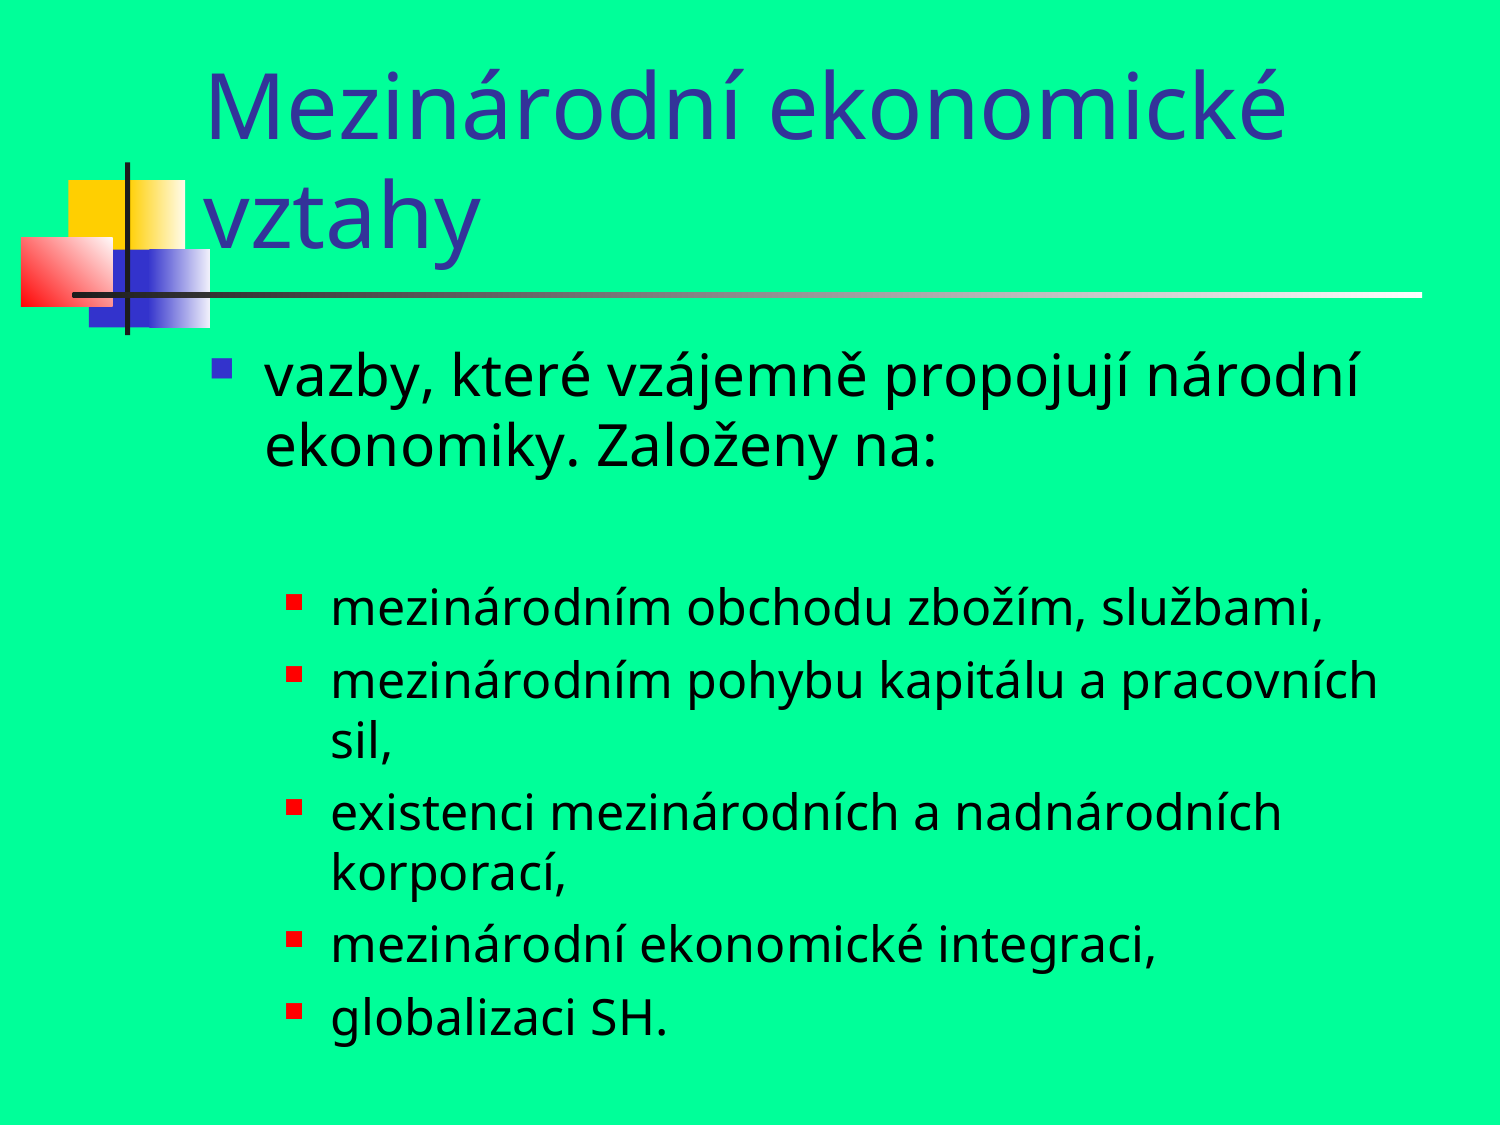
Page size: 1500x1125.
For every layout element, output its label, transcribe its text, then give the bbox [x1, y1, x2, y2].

title Mezinárodní ekonomické vztahy [188, 35, 1468, 276]
list vazby, které vzájemně propojují národní ekonomiky. Založeny na: mezinárodním obchodu zbožím, službami, mezinárodním pohybu kapitálu a pracovních sil, existenci mezinárodních a nadnárodních korporací, mezinárodní ekonomické integraci, globalizaci SH. [193, 330, 1469, 1059]
